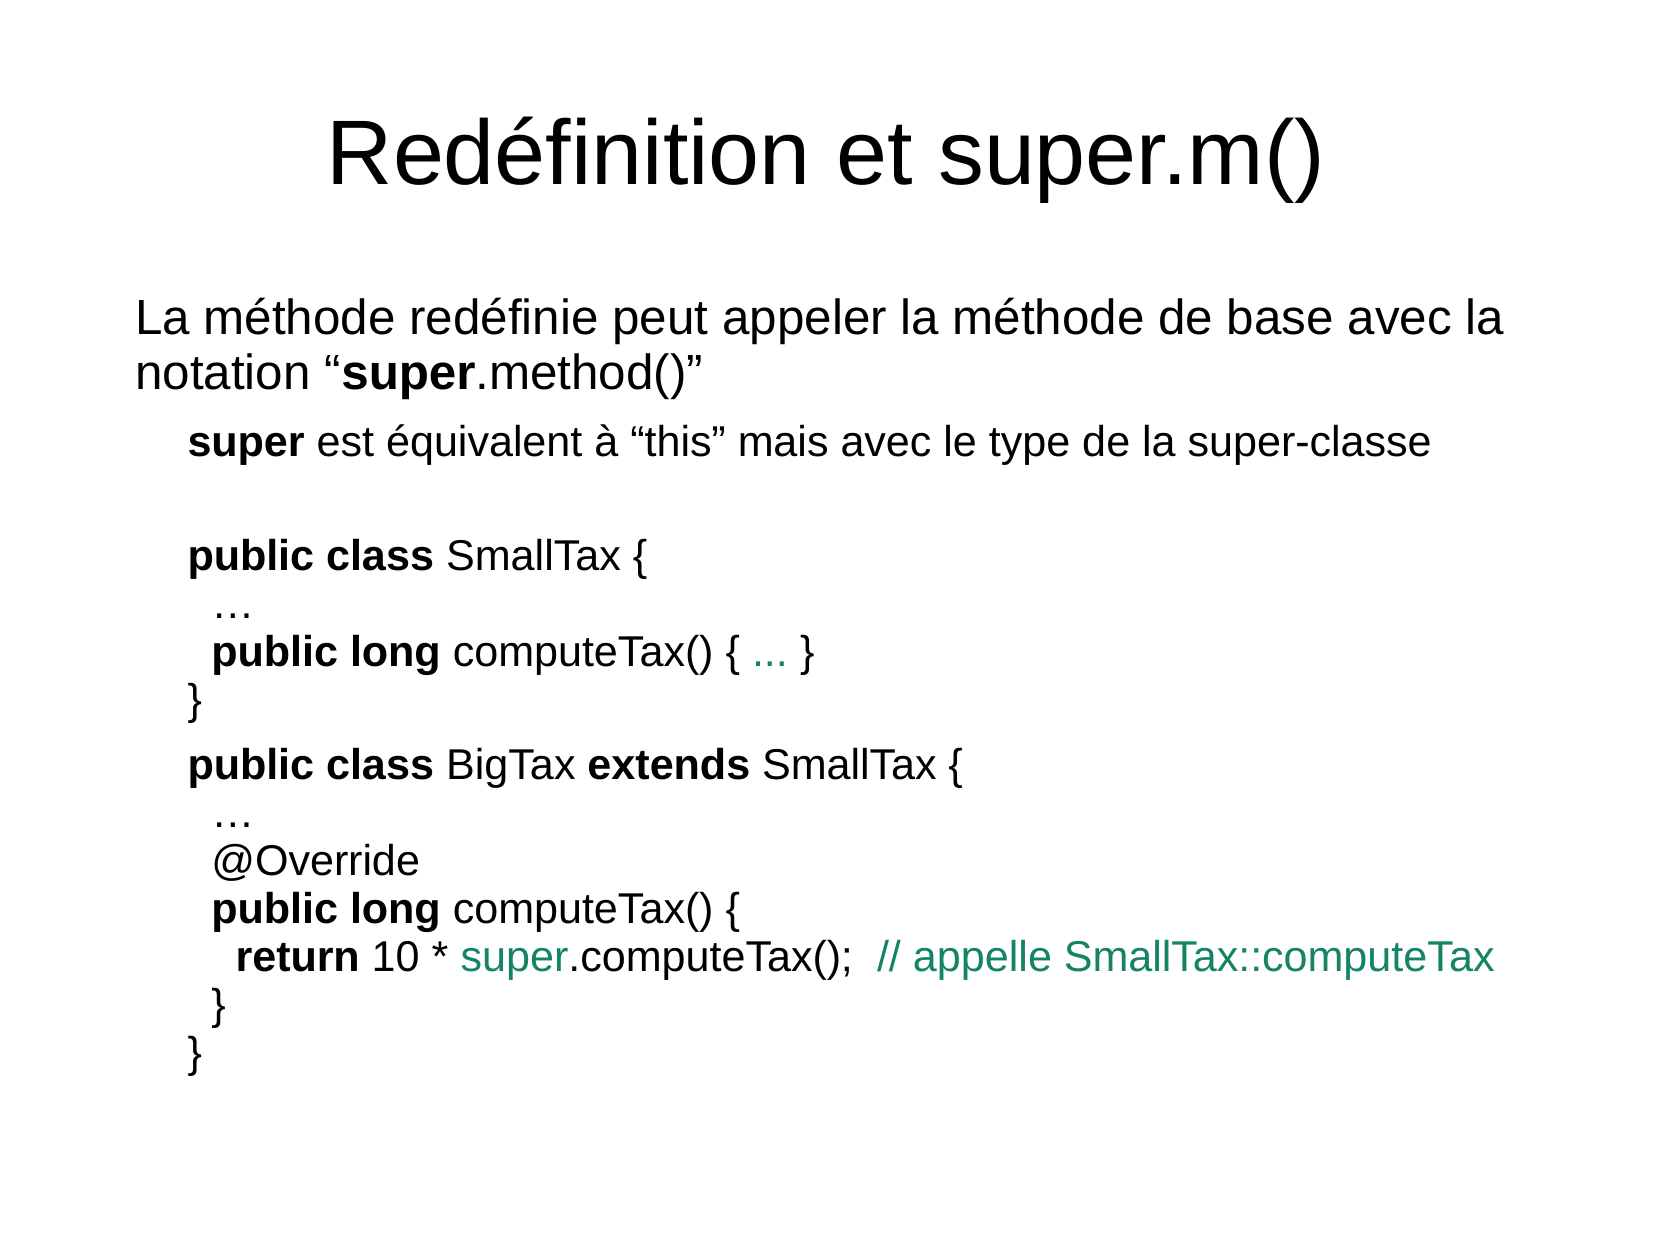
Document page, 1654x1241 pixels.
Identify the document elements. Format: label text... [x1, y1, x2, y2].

title Redéfinition et super.m() [82, 49, 1571, 257]
list La méthode redéfinie peut appeler la méthode de base avec la notation “super.method()” super est équivalent à “this” mais avec le type de la super-classe public class SmallTax { … public long computeTax() { ... } } public class BigTax extends SmallTax { … @Override public long computeTax() { return 10 * super.computeTax(); // appelle SmallTax::computeTax } } [82, 290, 1571, 1081]
